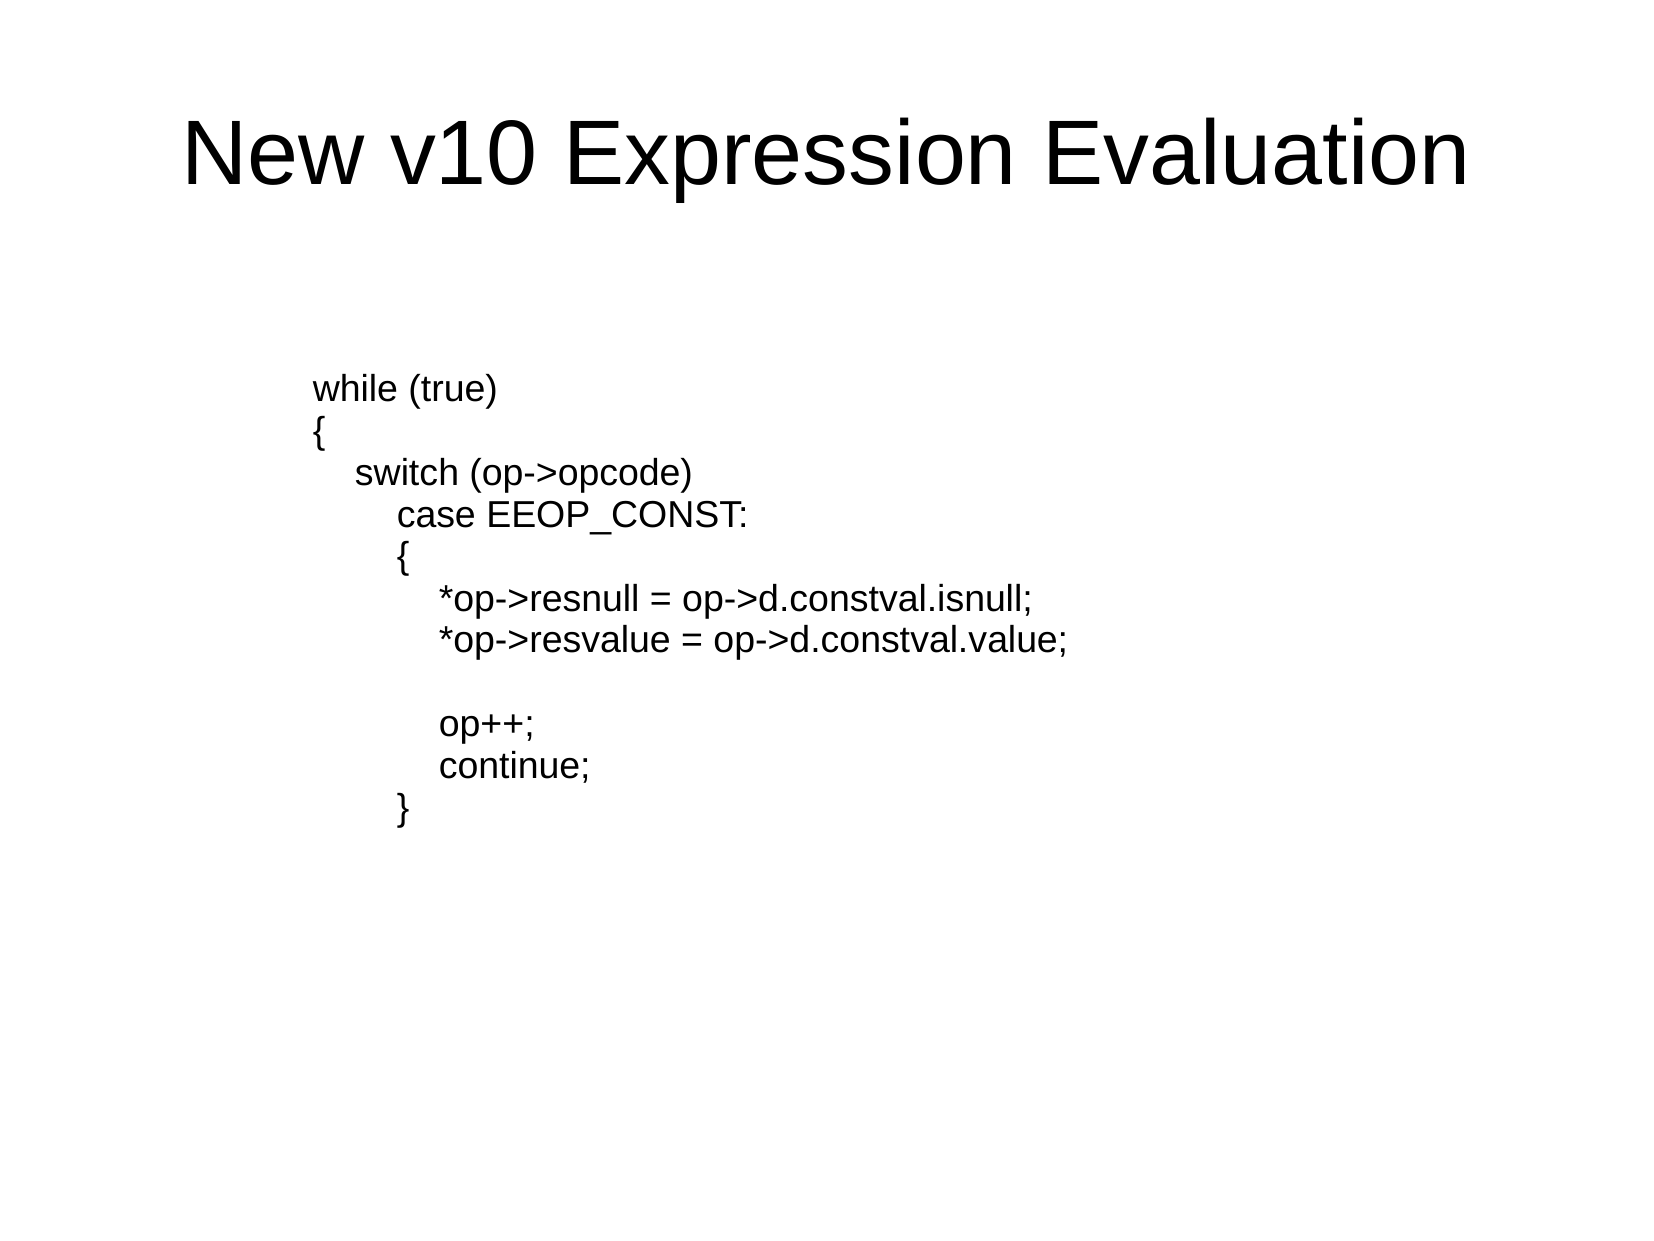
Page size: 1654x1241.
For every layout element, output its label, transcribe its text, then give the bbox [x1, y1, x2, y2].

title New v10 Expression Evaluation [82, 49, 1571, 257]
text_box while (true) { switch (op->opcode) case EEOP_CONST: { *op->resnull = op->d.constval.isnull; *op->resvalue = op->d.constval.value; op++; continue; } [298, 359, 1183, 879]
